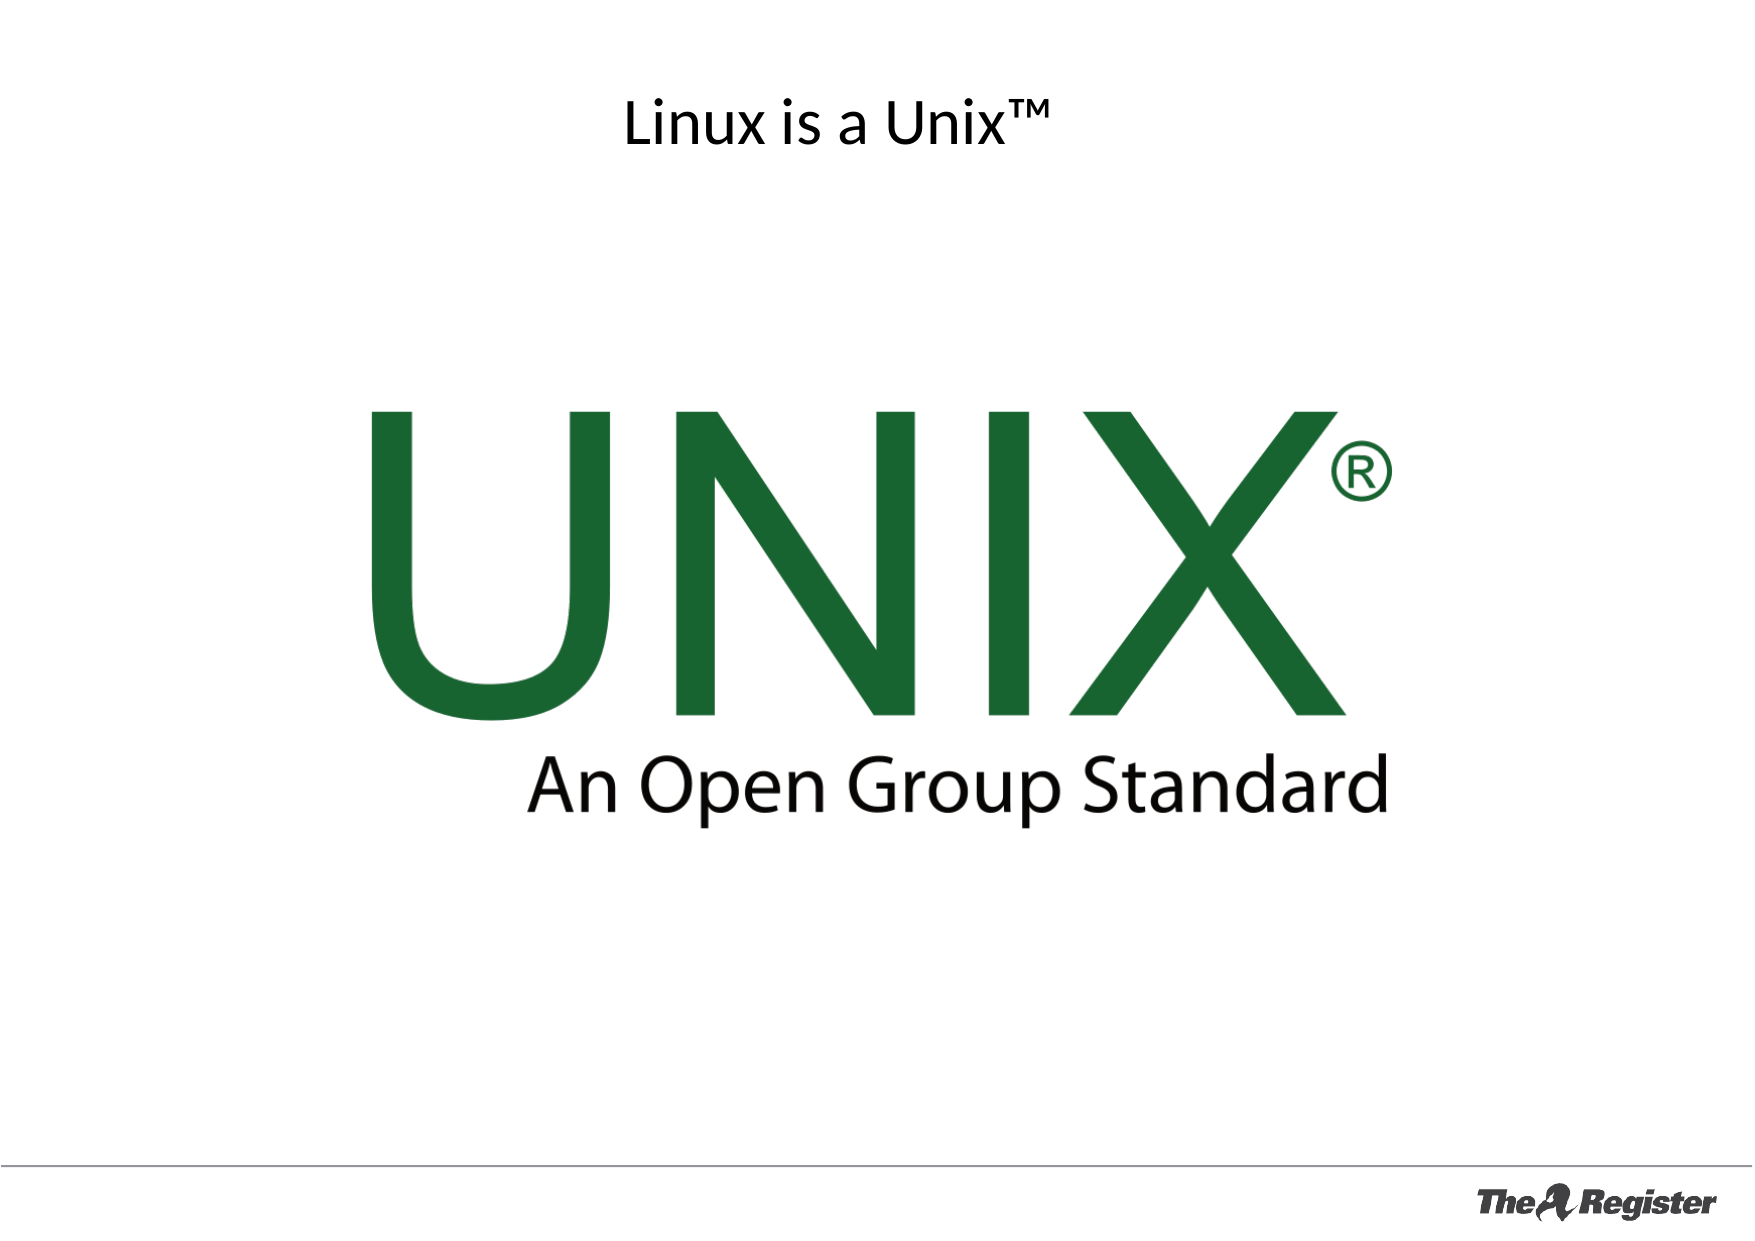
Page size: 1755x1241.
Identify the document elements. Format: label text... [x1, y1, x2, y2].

title Linux is a Unix™ [72, 38, 1605, 218]
picture [1477, 1183, 1717, 1222]
picture [364, 410, 1396, 834]
